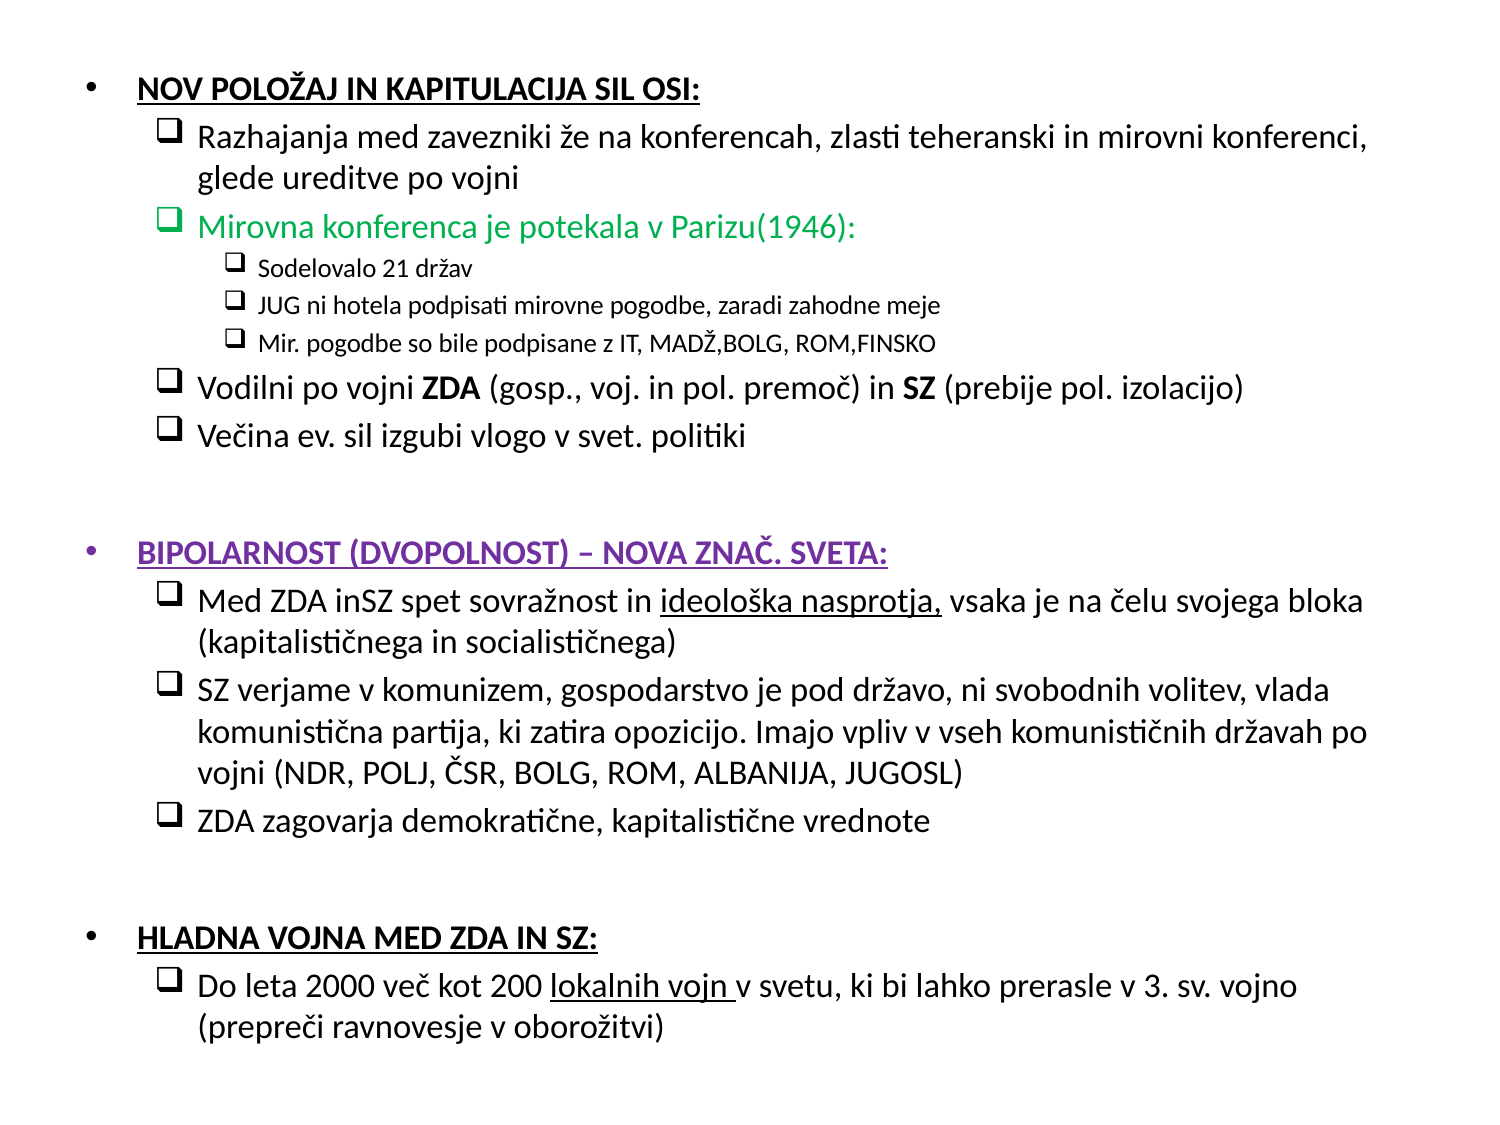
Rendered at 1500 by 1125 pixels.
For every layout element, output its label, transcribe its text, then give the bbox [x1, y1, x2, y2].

list NOV POLOŽAJ IN KAPITULACIJA SIL OSI: Razhajanja med zavezniki že na konferencah, zlasti teheranski in mirovni konferenci, glede ureditve po vojni Mirovna konferenca je potekala v Parizu(1946): Sodelovalo 21 držav JUG ni hotela podpisati mirovne pogodbe, zaradi zahodne meje Mir. pogodbe so bile podpisane z IT, MADŽ,BOLG, ROM,FINSKO Vodilni po vojni ZDA (gosp., voj. in pol. premoč) in SZ (prebije pol. izolacijo) Večina ev. sil izgubi vlogo v svet. politiki BIPOLARNOST (DVOPOLNOST) – NOVA ZNAČ. SVETA: Med ZDA inSZ spet sovražnost in ideološka nasprotja, vsaka je na čelu svojega bloka (kapitalističnega in socialističnega) SZ verjame v komunizem, gospodarstvo je pod državo, ni svobodnih volitev, vlada komunistična partija, ki zatira opozicijo. Imajo vpliv v vseh komunističnih državah po vojni (NDR, POLJ, ČSR, BOLG, ROM, ALBANIJA, JUGOSL) ZDA zagovarja demokratične, kapitalistične vrednote HLADNA VOJNA MED ZDA IN SZ: Do leta 2000 več kot 200 lokalnih vojn v svetu, ki bi lahko prerasle v 3. sv. vojno (prepreči ravnovesje v oborožitvi) [70, 58, 1421, 1055]
